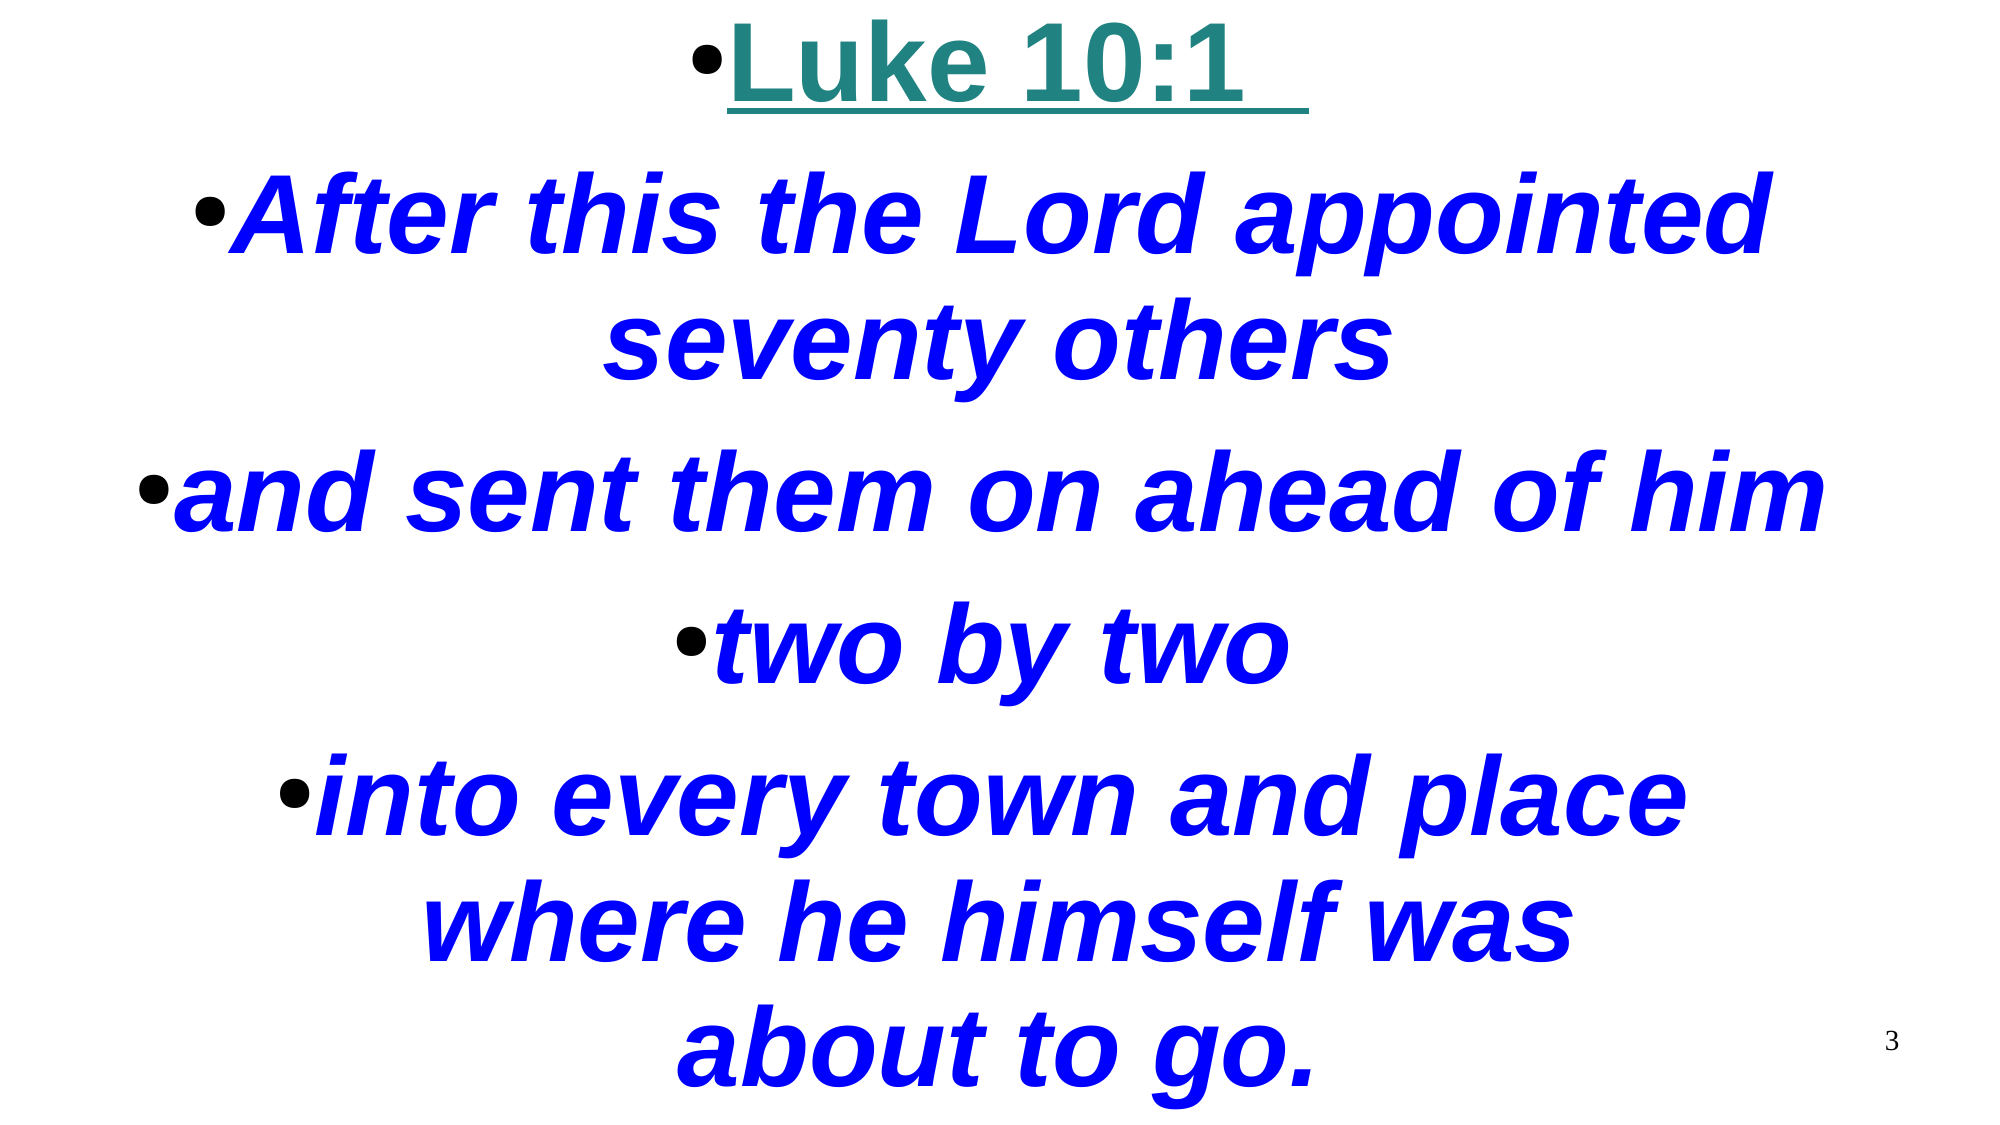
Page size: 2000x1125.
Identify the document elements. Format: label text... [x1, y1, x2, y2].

list Luke 10:1 After this the Lord appointed seventy others and sent them on ahead of him two by two into every town and place where he himself was about to go. [0, 0, 1996, 1123]
